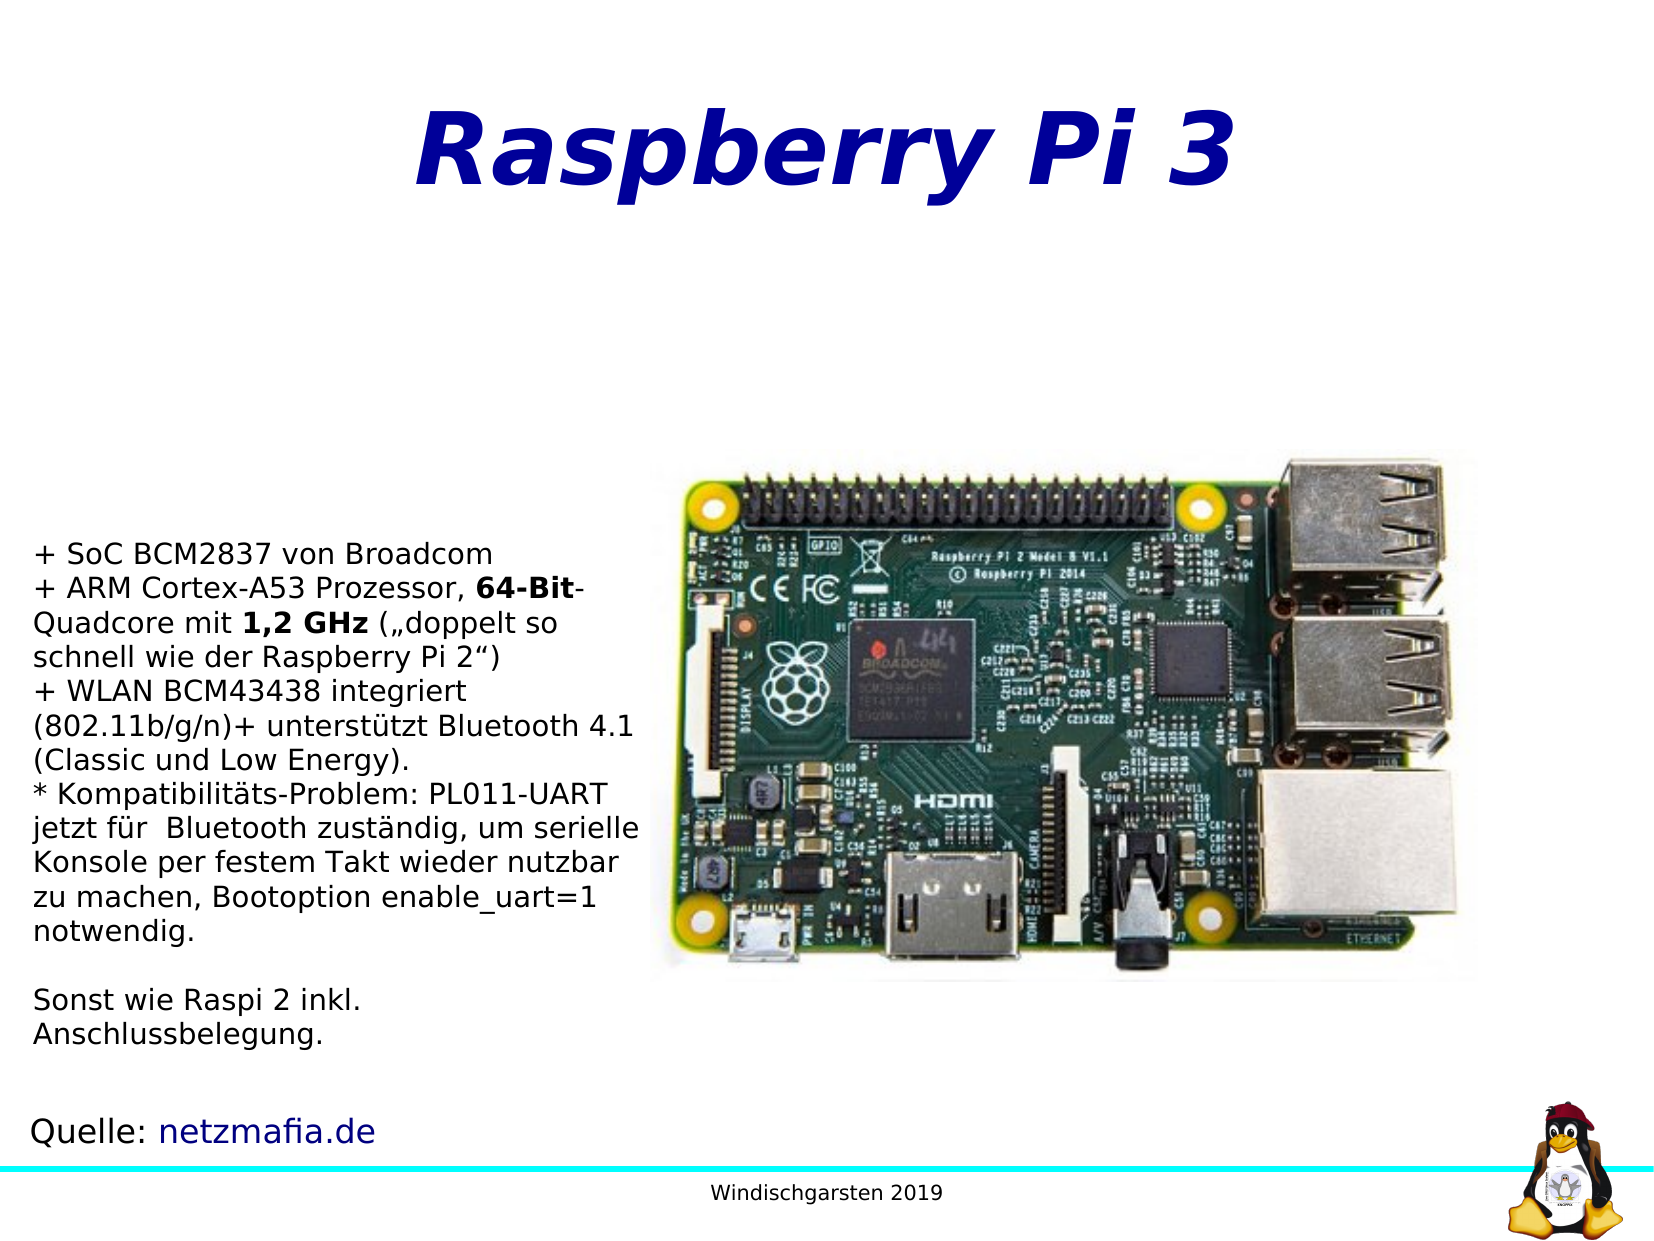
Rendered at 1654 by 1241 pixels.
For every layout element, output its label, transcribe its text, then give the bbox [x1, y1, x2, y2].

title Raspberry Pi 3 [121, 33, 1534, 267]
picture [650, 449, 1478, 982]
text_box Quelle: netzmafia.de [29, 1113, 473, 1152]
list + SoC BCM2837 von Broadcom + ARM Cortex-A53 Prozessor, 64-Bit-Quadcore mit 1,2 GHz („doppelt so schnell wie der Raspberry Pi 2“) + WLAN BCM43438 integriert (802.11b/g/n)+ unterstützt Bluetooth 4.1 (Classic und Low Energy). * Kompatibilitäts-Problem: PL011-UART jetzt für Bluetooth zuständig, um serielle Konsole per festem Takt wieder nutzbar zu machen, Bootoption enable_uart=1 notwendig. Sonst wie Raspi 2 inkl. Anschlussbelegung. [32, 537, 650, 1052]
picture [1505, 1100, 1625, 1241]
